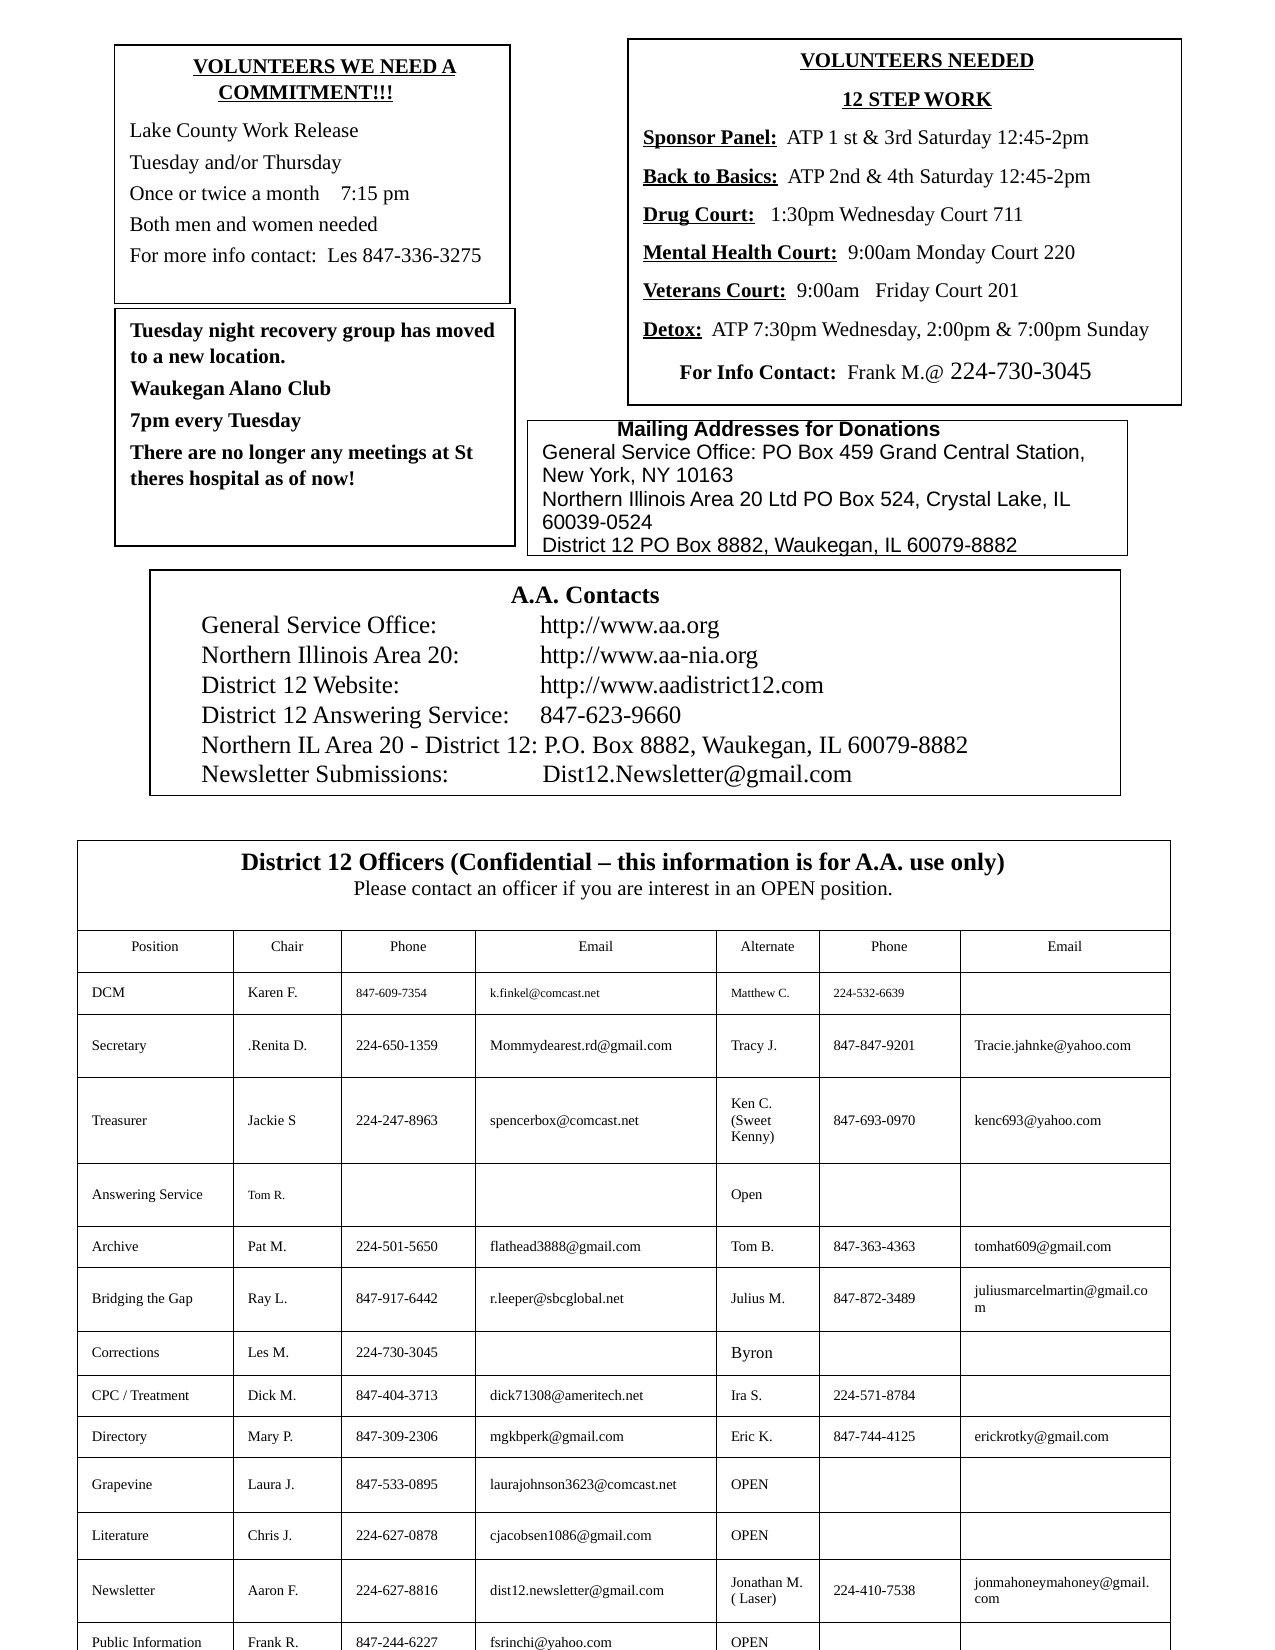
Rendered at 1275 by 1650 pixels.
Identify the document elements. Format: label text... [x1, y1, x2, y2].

table_cell 224-571-8784 [820, 1376, 960, 1416]
table_cell Ira S. [717, 1376, 819, 1416]
table_cell Jackie S [234, 1078, 341, 1163]
table_cell Literature [78, 1513, 233, 1559]
table_cell [820, 1164, 960, 1226]
table_cell 224-532-6639 [820, 973, 960, 1014]
table_cell OPEN [717, 1458, 819, 1512]
table_cell 847-847-9201 [820, 1015, 960, 1077]
table_cell [820, 1513, 960, 1559]
table_cell Email [476, 931, 716, 972]
table_cell laurajohnson3623@comcast.net [476, 1458, 716, 1512]
table_cell 847-533-0895 [342, 1458, 475, 1512]
table_cell Email [961, 931, 1170, 972]
text_box VOLUNTEERS NEEDED 12 STEP WORK Sponsor Panel: ATP 1 st & 3rd Saturday 12:45-2pm Back to Basics: ATP 2nd & 4th Saturday 12:45-2pm Drug Court: 1:30pm Wednesday Court 711 Mental Health Court: 9:00am Monday Court 220 Veterans Court: 9:00am Friday Court 201 Detox: ATP 7:30pm Wednesday, 2:00pm & 7:00pm Sunday For Info Contact: Frank M.@ 224-730-3045 [628, 38, 1182, 406]
table_cell 224-627-0878 [342, 1513, 475, 1559]
table_cell Archive [78, 1227, 233, 1267]
table_cell 847-609-7354 [342, 973, 475, 1014]
table_cell 847-244-6227 [342, 1623, 475, 1650]
table_cell Aaron F. [234, 1560, 341, 1622]
table_cell Chair [234, 931, 341, 972]
table_cell Julius M. [717, 1268, 819, 1331]
table_cell Grapevine [78, 1458, 233, 1512]
table_cell 847-744-4125 [820, 1417, 960, 1457]
table_cell Eric K. [717, 1417, 819, 1457]
table_cell Frank R. [234, 1623, 341, 1650]
table_cell 847-693-0970 [820, 1078, 960, 1163]
table_cell Public Information [78, 1623, 233, 1650]
table_cell Directory [78, 1417, 233, 1457]
table_cell dist12.newsletter@gmail.com [476, 1560, 716, 1622]
table_cell 224-730-3045 [342, 1332, 475, 1375]
table_cell Tracie.jahnke@yahoo.com [961, 1015, 1170, 1077]
table_cell .Renita D. [234, 1015, 341, 1077]
table_cell Phone [820, 931, 960, 972]
table_cell Tom R. [234, 1164, 341, 1226]
table_cell [342, 1164, 475, 1226]
table_cell [961, 1623, 1170, 1650]
table_cell 847-309-2306 [342, 1417, 475, 1457]
table_cell [961, 1376, 1170, 1416]
table_cell [820, 1458, 960, 1512]
table_cell CPC / Treatment [78, 1376, 233, 1416]
table_cell Dick M. [234, 1376, 341, 1416]
table_cell Tracy J. [717, 1015, 819, 1077]
table_cell Secretary [78, 1015, 233, 1077]
table_cell [820, 1623, 960, 1650]
text_box A.A. Contacts General Service Office: http://www.aa.org Northern Illinois Area 20: http://www.aa-nia.org District 12 Website: http://www.aadistrict12.com District 12 Answering Service: 847-623-9660 Northern IL Area 20 - District 12: P.O. Box 8882, Waukegan, IL 60079-8882 Newsletter Submissions: Dist12.Newsletter@gmail.com [150, 570, 1121, 796]
table_cell [961, 1164, 1170, 1226]
table_cell Phone [342, 931, 475, 972]
text_box Mailing Addresses for Donations General Service Office: PO Box 459 Grand Central Station, New York, NY 10163 Northern Illinois Area 20 Ltd PO Box 524, Crystal Lake, IL 60039-0524 District 12 PO Box 8882, Waukegan, IL 60079-8882 [527, 420, 1128, 556]
table_cell mgkbperk@gmail.com [476, 1417, 716, 1457]
table_cell [961, 973, 1170, 1014]
table_cell tomhat609@gmail.com [961, 1227, 1170, 1267]
table_cell [476, 1332, 716, 1375]
table_cell dick71308@ameritech.net [476, 1376, 716, 1416]
table_cell DCM [78, 973, 233, 1014]
table_cell 847-404-3713 [342, 1376, 475, 1416]
table_cell r.leeper@sbcglobal.net [476, 1268, 716, 1331]
table_cell Tom B. [717, 1227, 819, 1267]
table_cell 224-650-1359 [342, 1015, 475, 1077]
table_cell Karen F. [234, 973, 341, 1014]
table_cell juliusmarcelmartin@gmail.com [961, 1268, 1170, 1331]
table_cell cjacobsen1086@gmail.com [476, 1513, 716, 1559]
table_cell 847-917-6442 [342, 1268, 475, 1331]
table_cell Mommydearest.rd@gmail.com [476, 1015, 716, 1077]
table_cell Pat M. [234, 1227, 341, 1267]
table_cell Corrections [78, 1332, 233, 1375]
table_cell flathead3888@gmail.com [476, 1227, 716, 1267]
table_cell Treasurer [78, 1078, 233, 1163]
table_cell [961, 1332, 1170, 1375]
table_cell Jonathan M. ( Laser) [717, 1560, 819, 1622]
table_cell Laura J. [234, 1458, 341, 1512]
table_cell erickrotky@gmail.com [961, 1417, 1170, 1457]
table_cell Bridging the Gap [78, 1268, 233, 1331]
table_cell jonmahoneymahoney@gmail.com [961, 1560, 1170, 1622]
table_cell Mary P. [234, 1417, 341, 1457]
table_cell Open [717, 1164, 819, 1226]
table_header District 12 Officers (Confidential – this information is for A.A. use only) Please contact an officer if you are interest in an OPEN position. [78, 841, 1170, 930]
table_cell Chris J. [234, 1513, 341, 1559]
table_cell [476, 1164, 716, 1226]
table_cell 224-627-8816 [342, 1560, 475, 1622]
text_box VOLUNTEERS WE NEED A COMMITMENT!!! Lake County Work Release Tuesday and/or Thursday Once or twice a month 7:15 pm Both men and women needed For more info contact: Les 847-336-3275 [114, 45, 511, 304]
table_cell OPEN [717, 1623, 819, 1650]
table_cell 847-872-3489 [820, 1268, 960, 1331]
table_cell Answering Service [78, 1164, 233, 1226]
table_cell [961, 1513, 1170, 1559]
table_cell 847-363-4363 [820, 1227, 960, 1267]
table_cell Matthew C. [717, 973, 819, 1014]
table_cell Ray L. [234, 1268, 341, 1331]
table_cell Les M. [234, 1332, 341, 1375]
table_cell fsrinchi@yahoo.com [476, 1623, 716, 1650]
table_cell spencerbox@comcast.net [476, 1078, 716, 1163]
table_cell Alternate [717, 931, 819, 972]
table_cell Byron [717, 1332, 819, 1375]
table_cell [820, 1332, 960, 1375]
table_cell Position [78, 931, 233, 972]
table_cell [961, 1458, 1170, 1512]
text_box Tuesday night recovery group has moved to a new location. Waukegan Alano Club 7pm every Tuesday There are no longer any meetings at St theres hospital as of now! [115, 308, 516, 546]
table_cell Newsletter [78, 1560, 233, 1622]
table_cell 224-501-5650 [342, 1227, 475, 1267]
table_cell k.finkel@comcast.net [476, 973, 716, 1014]
table_cell Ken C. (Sweet Kenny) [717, 1078, 819, 1163]
table_cell kenc693@yahoo.com [961, 1078, 1170, 1163]
table_cell 224-410-7538 [820, 1560, 960, 1622]
table_cell 224-247-8963 [342, 1078, 475, 1163]
table_cell OPEN [717, 1513, 819, 1559]
